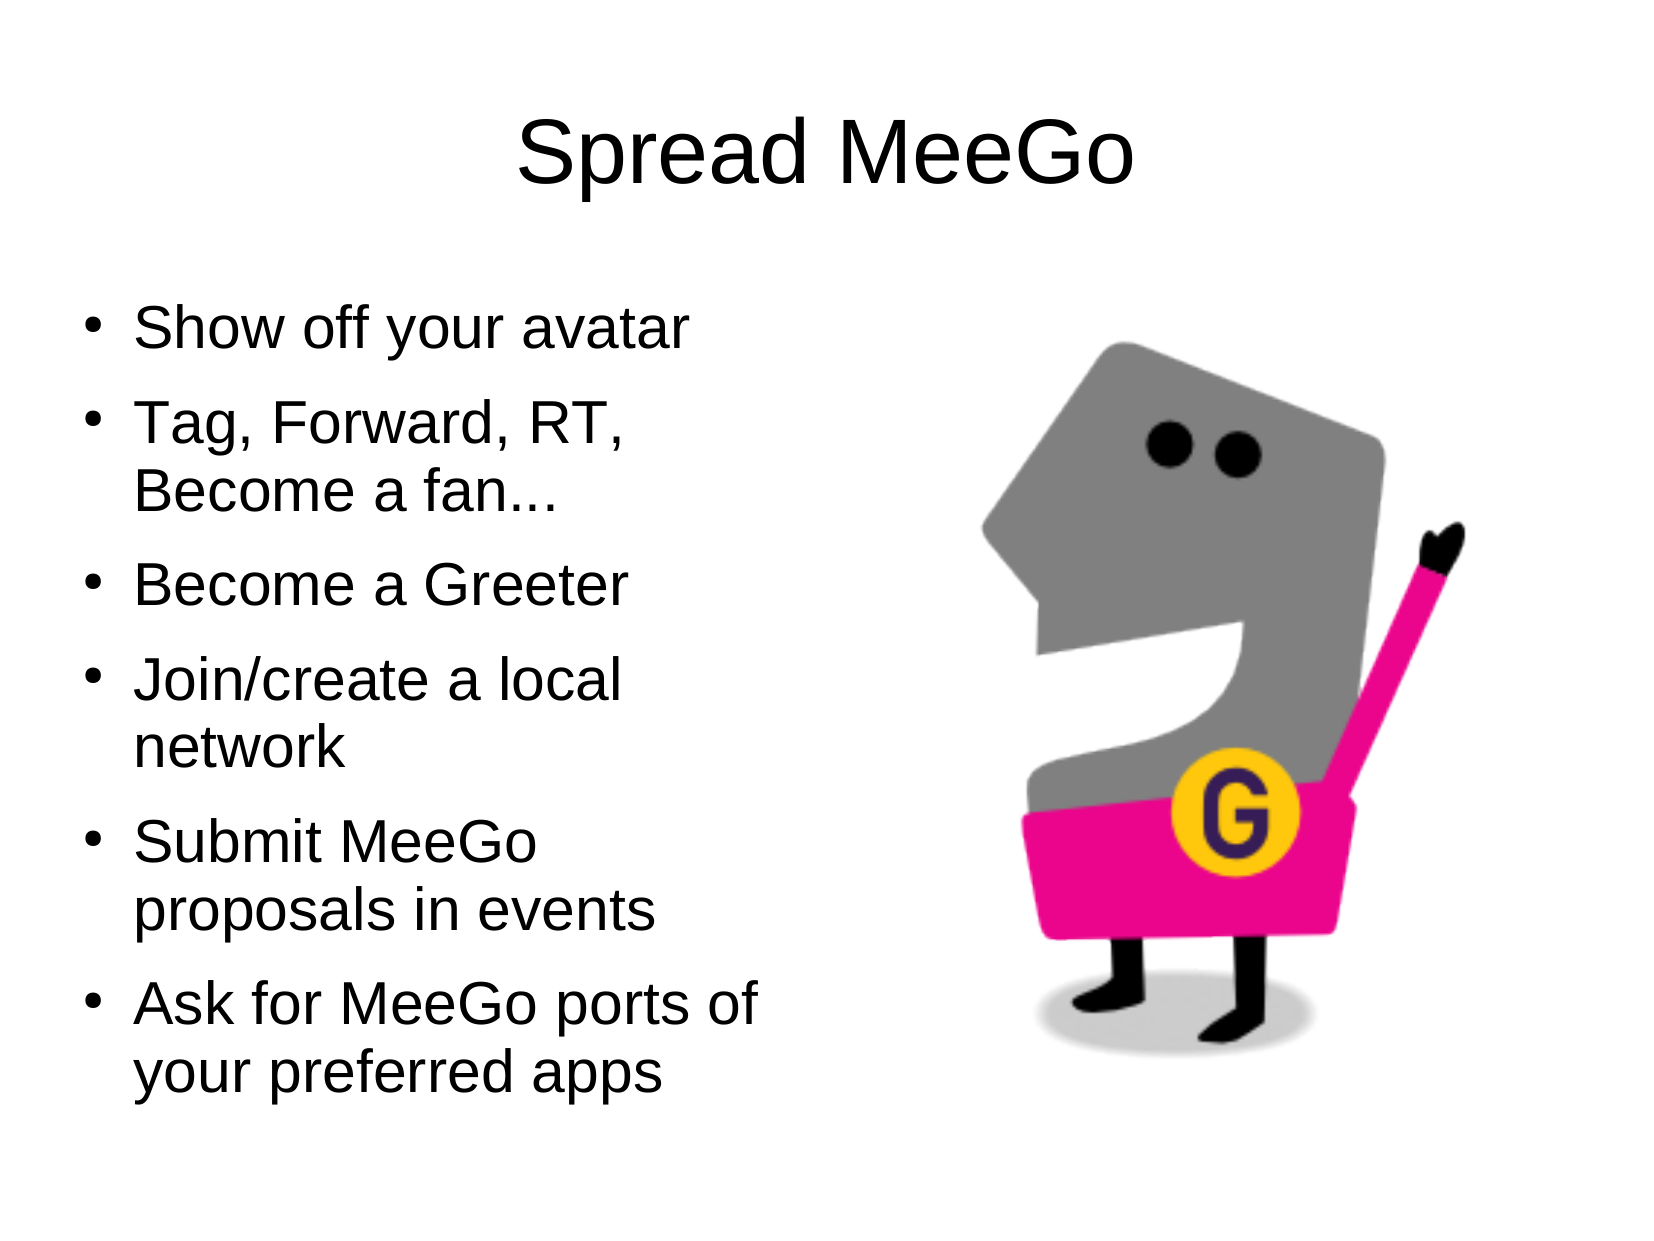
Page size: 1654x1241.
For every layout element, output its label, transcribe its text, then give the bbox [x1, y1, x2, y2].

list Show off your avatar Tag, Forward, RT, Become a fan... Become a Greeter Join/create a local network Submit MeeGo proposals in events Ask for MeeGo ports of your preferred apps [82, 290, 809, 1109]
picture [844, 336, 1571, 1063]
title Spread MeeGo [82, 49, 1571, 257]
